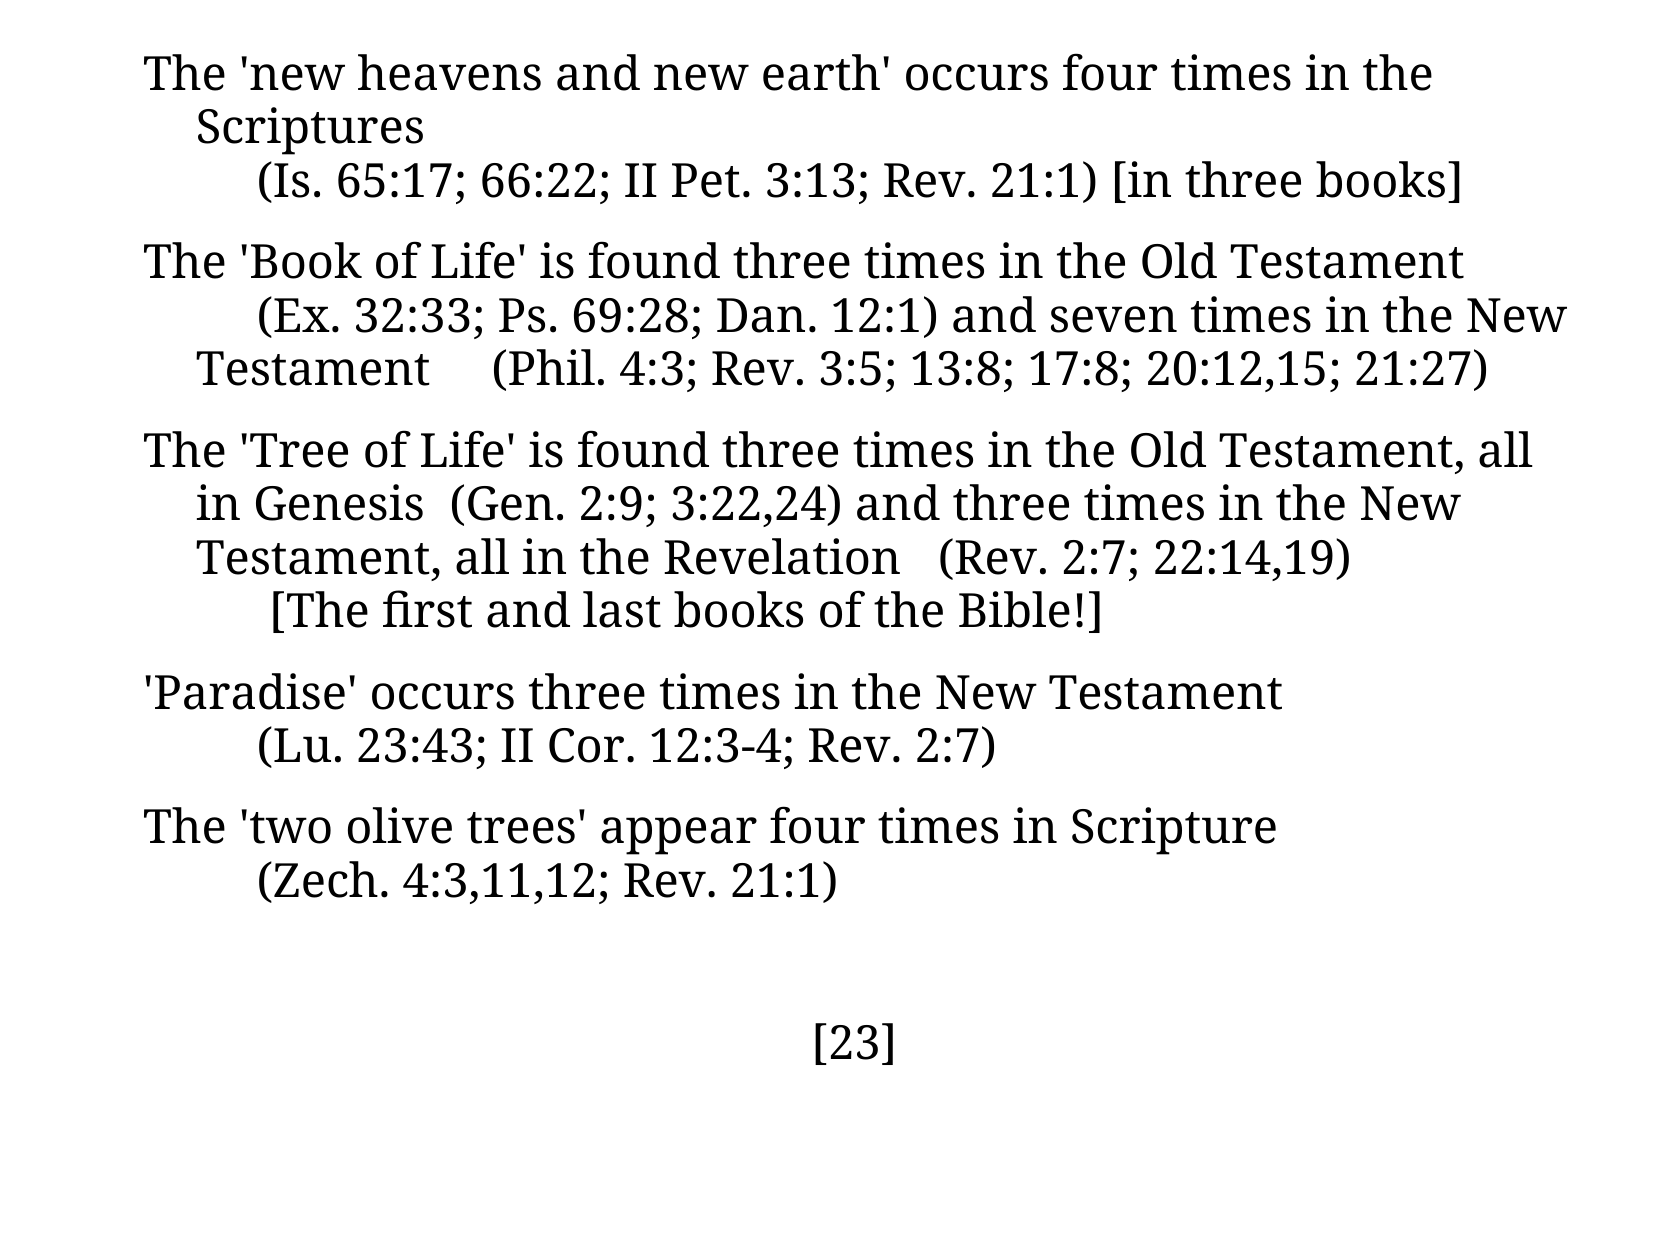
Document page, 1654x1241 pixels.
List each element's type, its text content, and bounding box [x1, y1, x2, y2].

list The 'new heavens and new earth' occurs four times in the Scriptures (Is. 65:17; 66:22; II Pet. 3:13; Rev. 21:1) [in three books] The 'Book of Life' is found three times in the Old Testament (Ex. 32:33; Ps. 69:28; Dan. 12:1) and seven times in the New Testament (Phil. 4:3; Rev. 3:5; 13:8; 17:8; 20:12,15; 21:27) The 'Tree of Life' is found three times in the Old Testament, all in Genesis (Gen. 2:9; 3:22,24) and three times in the New Testament, all in the Revelation (Rev. 2:7; 22:14,19) [The first and last books of the Bible!] 'Paradise' occurs three times in the New Testament (Lu. 23:43; II Cor. 12:3-4; Rev. 2:7) The 'two olive trees' appear four times in Scripture (Zech. 4:3,11,12; Rev. 21:1) [23] [90, 45, 1579, 1130]
